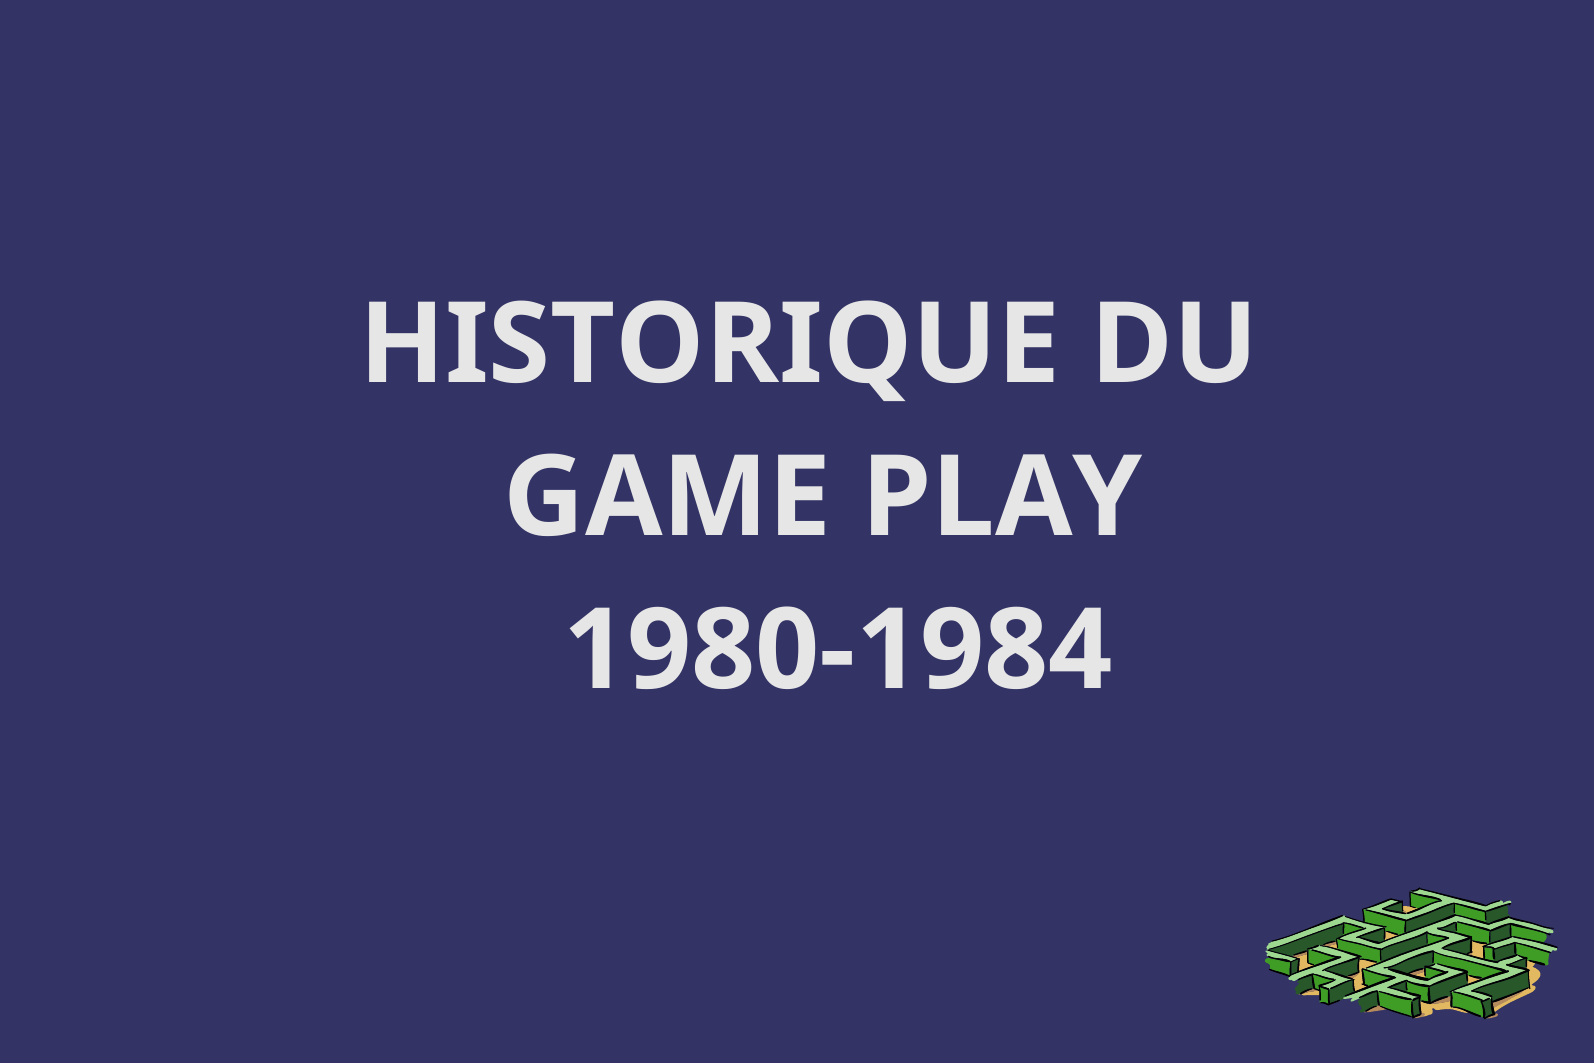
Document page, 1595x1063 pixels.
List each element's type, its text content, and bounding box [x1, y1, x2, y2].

text_box HISTORIQUE DU GAME PLAY 1980-1984 [135, 157, 1477, 827]
